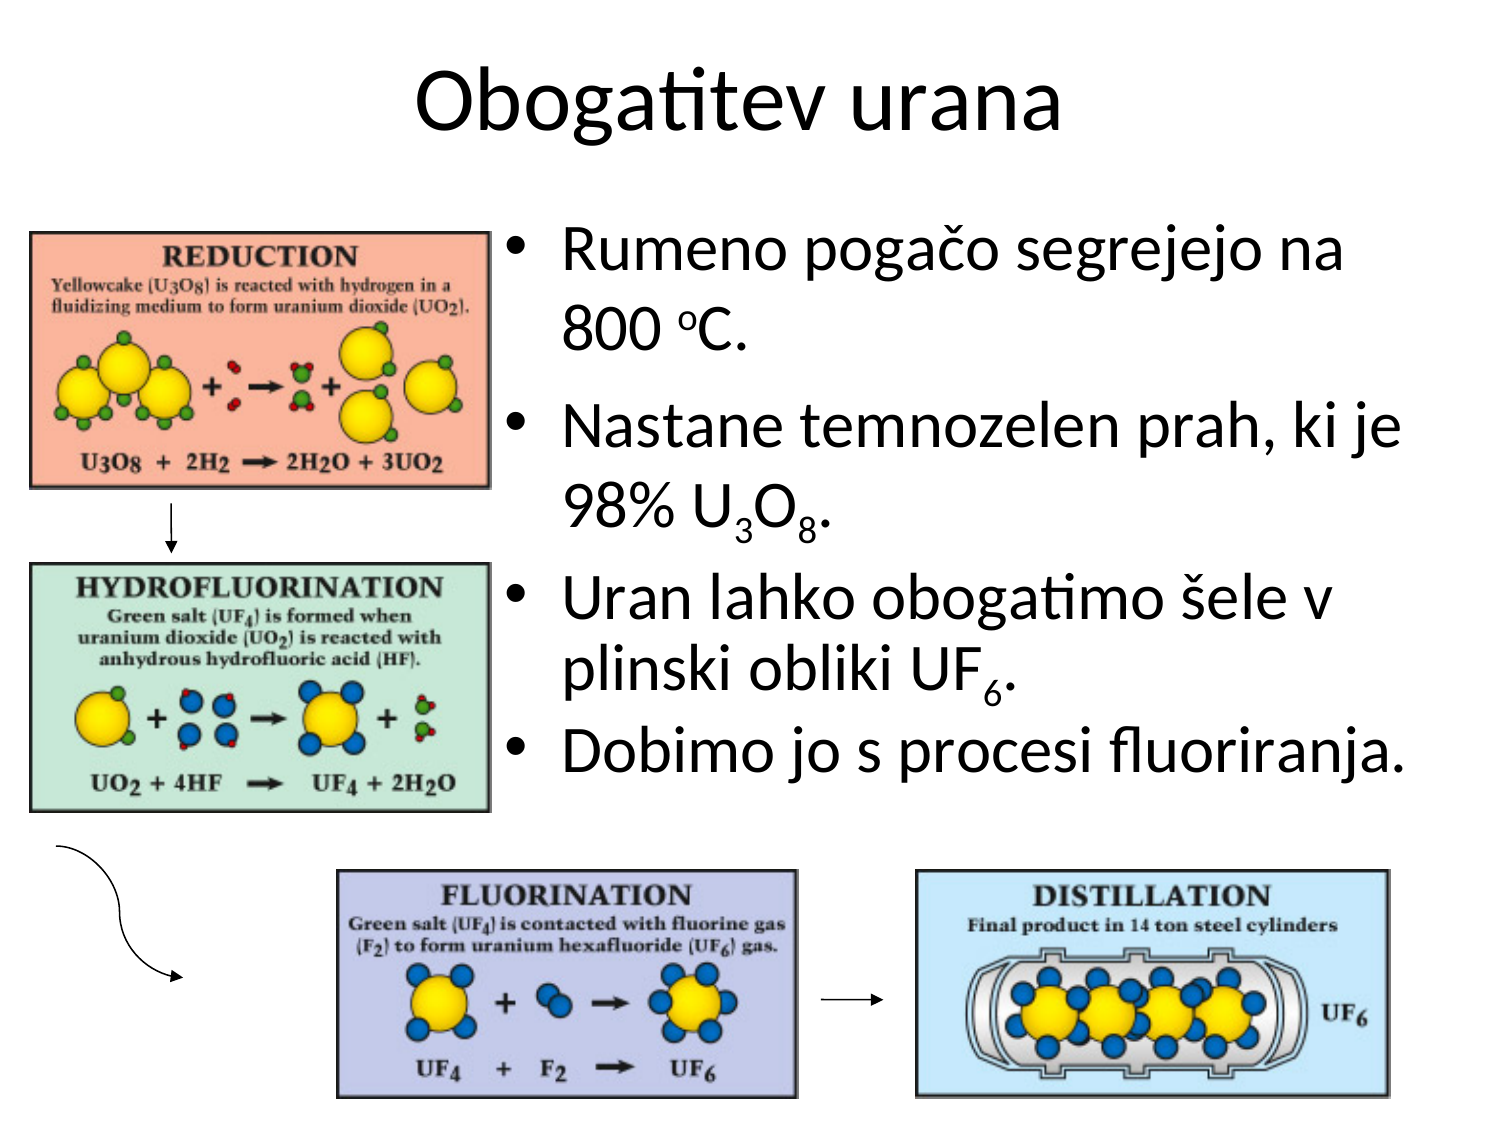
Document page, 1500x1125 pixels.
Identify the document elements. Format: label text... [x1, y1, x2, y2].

picture [29, 231, 492, 490]
picture [915, 869, 1391, 1099]
picture [29, 562, 492, 813]
text_box Obogatitev urana [64, 0, 1415, 188]
picture [336, 869, 799, 1099]
text_box Rumeno pogačo segrejejo na 800 oC. Nastane temnozelen prah, ki je 98% U3O8. Uran lahko obogatimo šele v plinski obliki UF6. Dobimo jo s procesi fluoriranja. [490, 196, 1466, 874]
